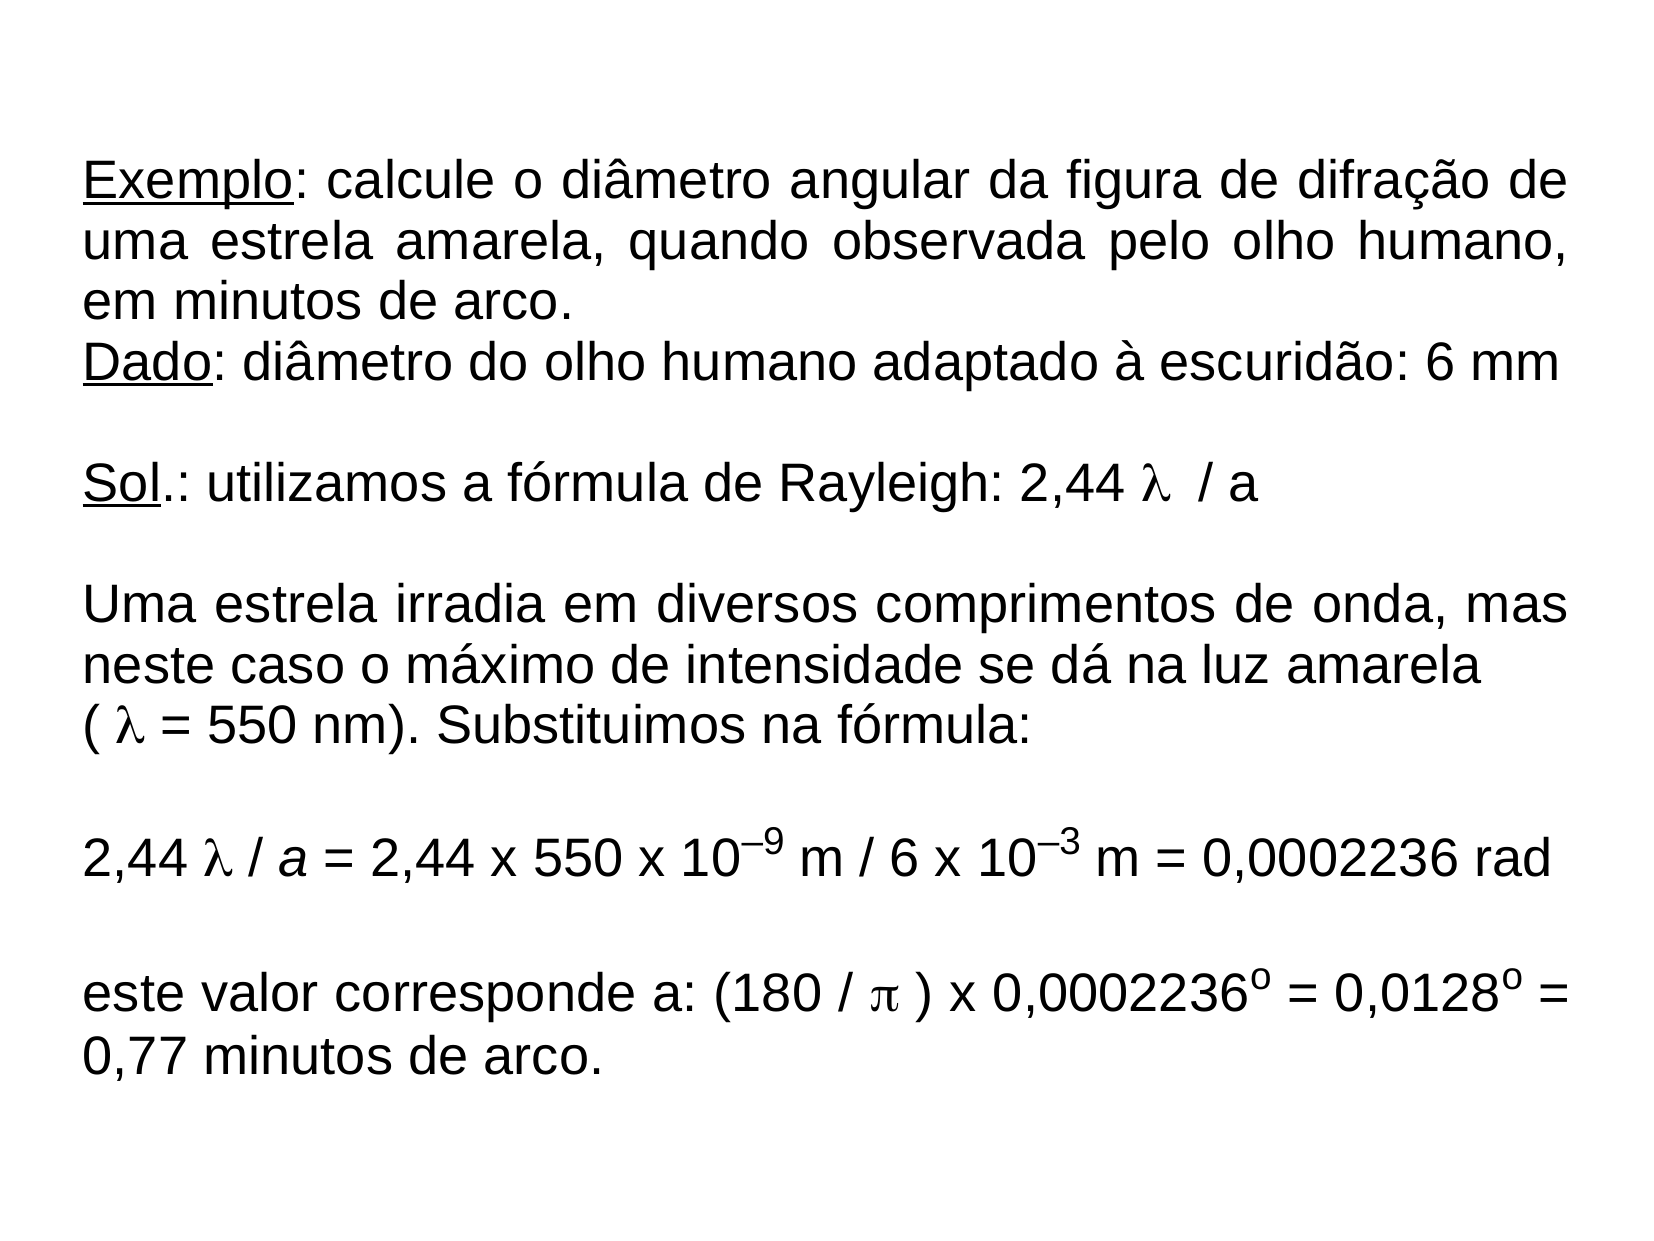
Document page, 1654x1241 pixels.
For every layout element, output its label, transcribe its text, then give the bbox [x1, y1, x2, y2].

subtitle Exemplo: calcule o diâmetro angular da figura de difração de uma estrela amarela, quando observada pelo olho humano, em minutos de arco. Dado: diâmetro do olho humano adaptado à escuridão: 6 mm Sol.: utilizamos a fórmula de Rayleigh: 2,44 l / a Uma estrela irradia em diversos comprimentos de onda, mas neste caso o máximo de intensidade se dá na luz amarela ( l = 550 nm). Substituimos na fórmula: 2,44 l / a = 2,44 x 550 x 10–9 m / 6 x 10–3 m = 0,0002236 rad este valor corresponde a: (180 / p ) x 0,0002236o = 0,0128o = 0,77 minutos de arco. [82, 136, 1571, 1100]
